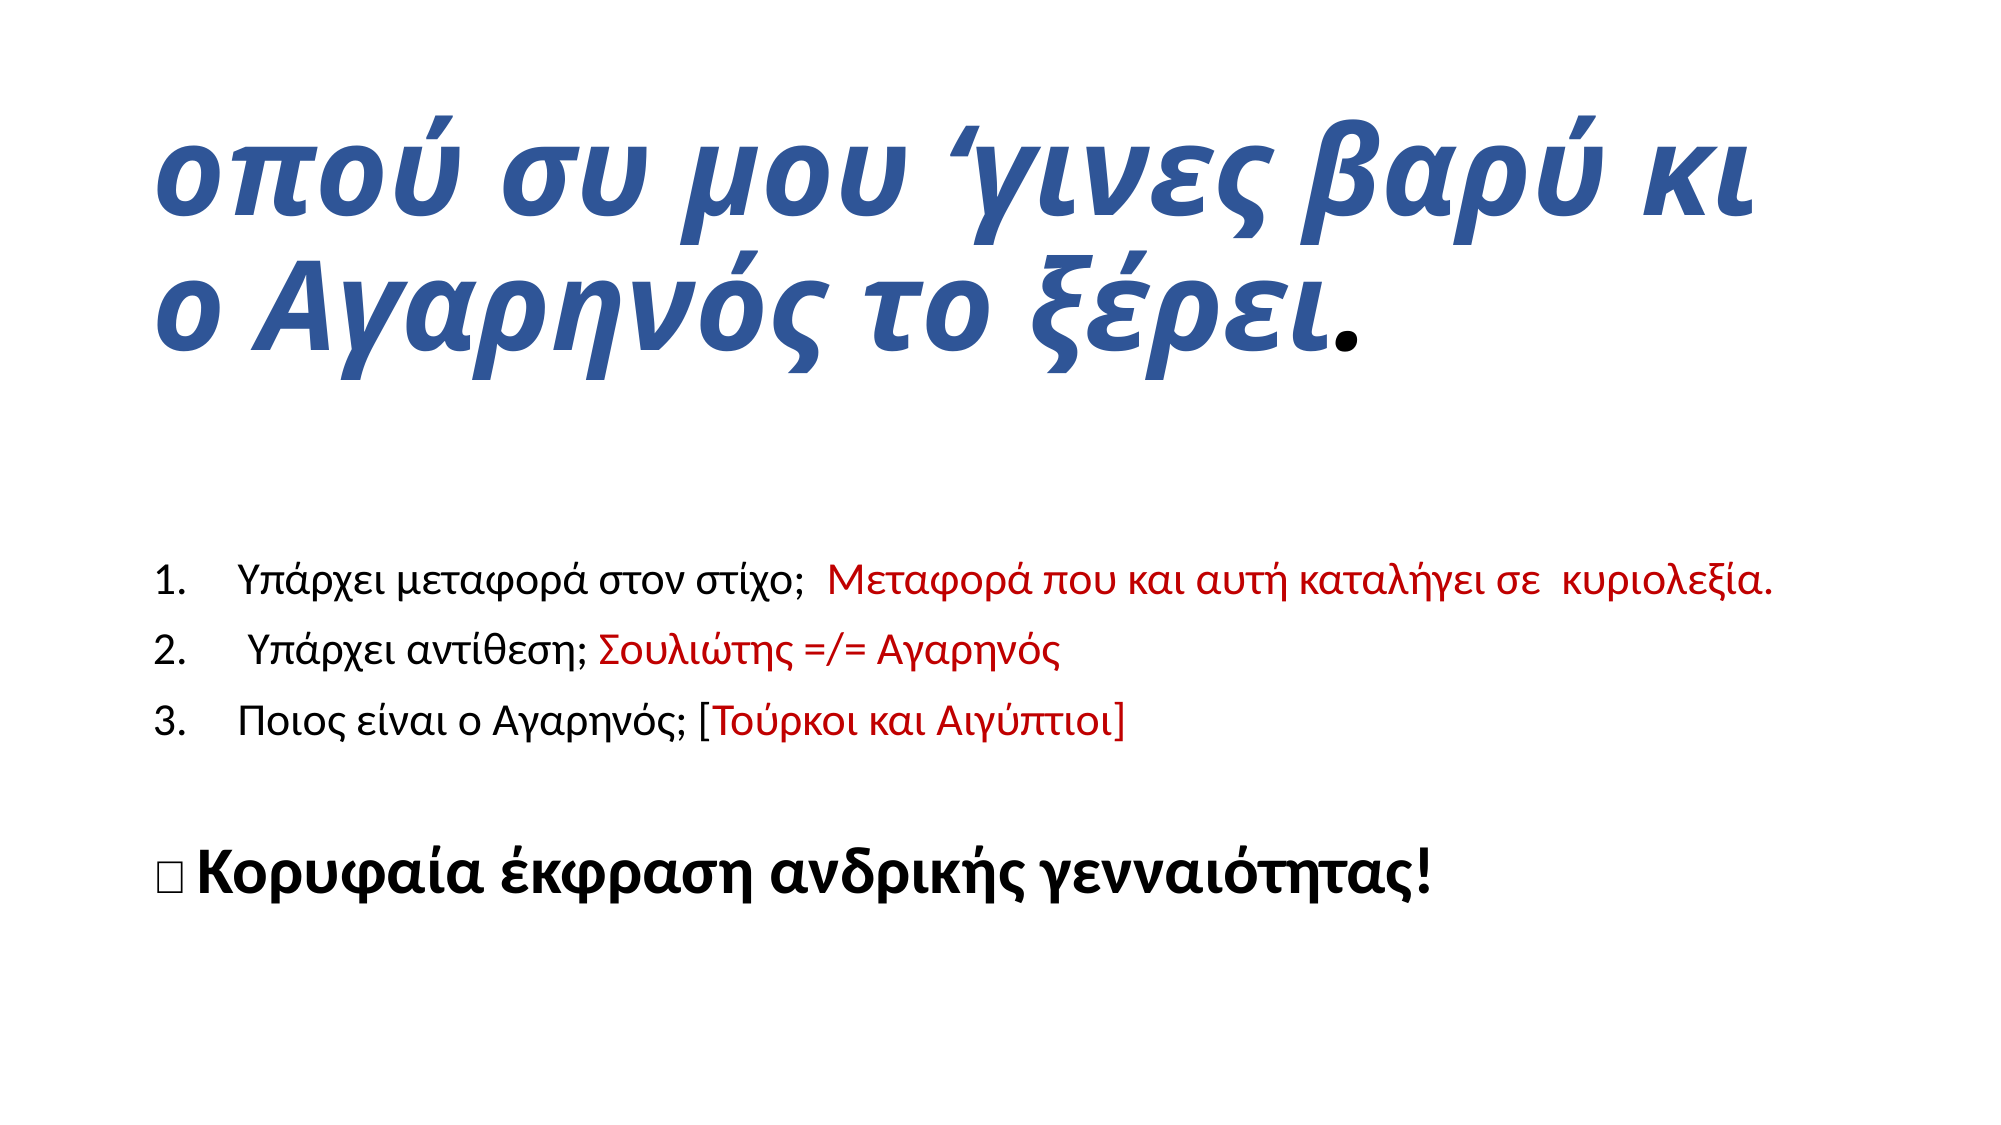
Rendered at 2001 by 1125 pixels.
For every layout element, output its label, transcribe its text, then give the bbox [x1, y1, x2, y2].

title οπού συ μου ‘γινες βαρύ κι ο Αγαρηνός το ξέρει. [138, 69, 1862, 385]
list Υπάρχει μεταφορά στον στίχο; Μεταφορά που και αυτή καταλήγει σε κυριολεξία. Υπάρχει αντίθεση; Σουλιώτης =/= Αγαρηνός Ποιος είναι ο Αγαρηνός; [Τούρκοι και Αιγύπτιοι]  Κορυφαία έκφραση ανδρικής γενναιότητας! [138, 547, 1863, 1025]
